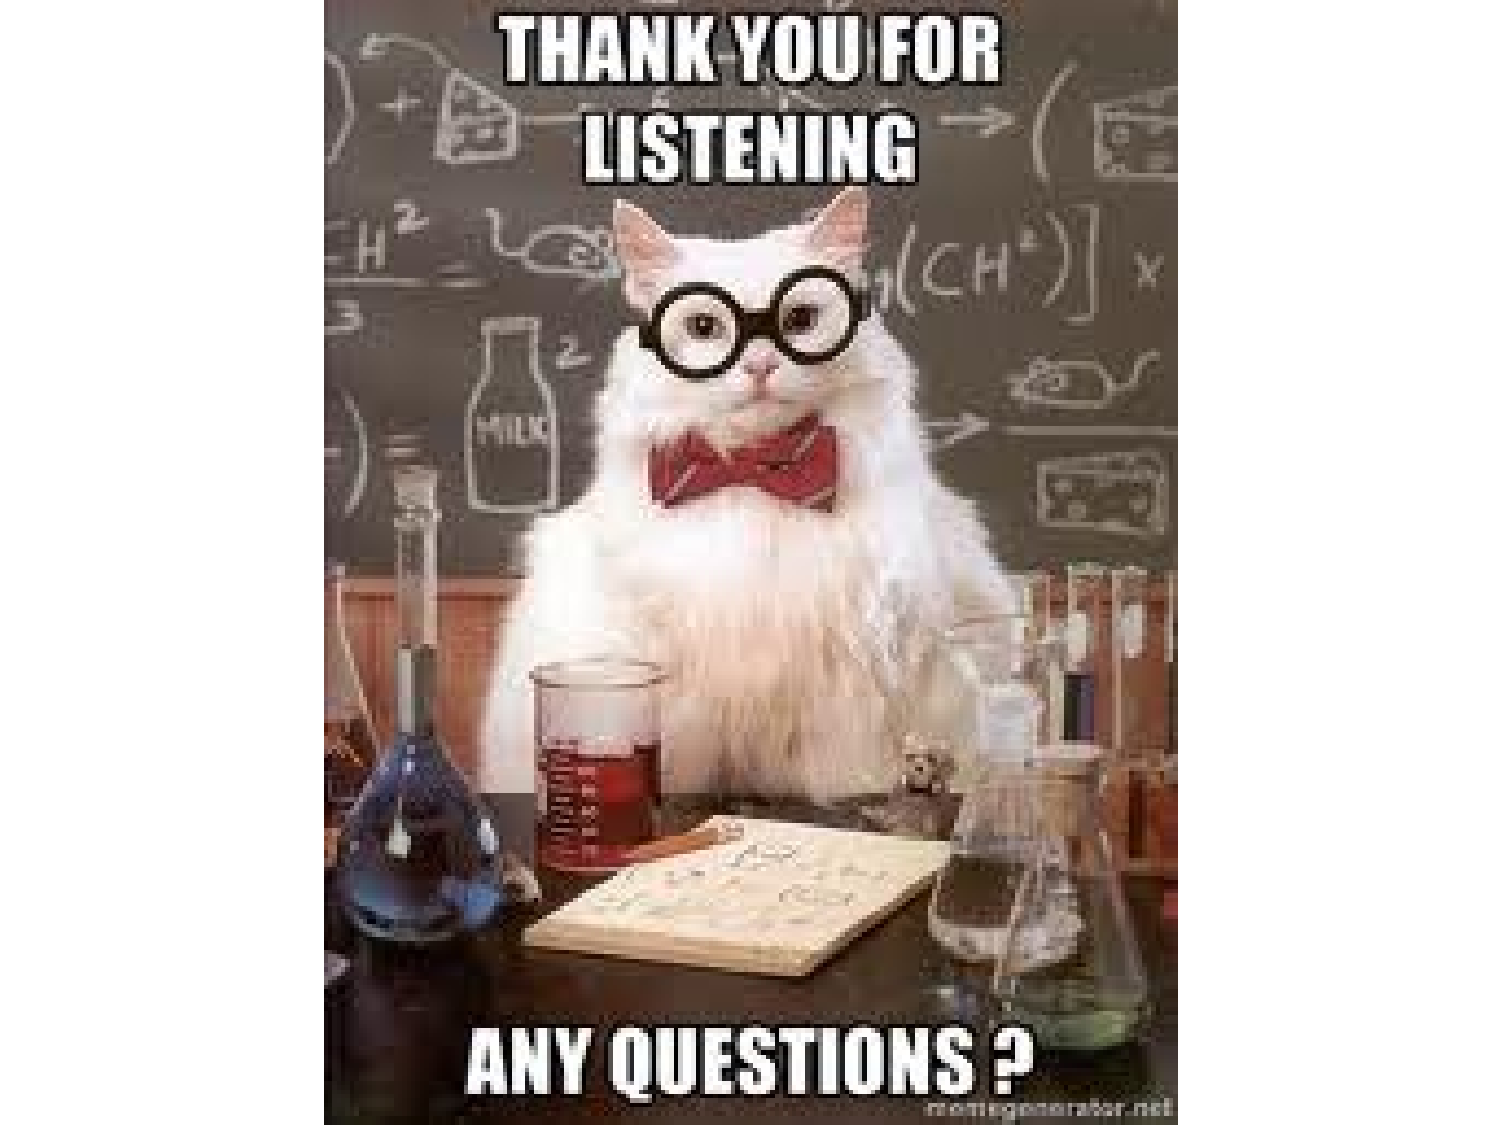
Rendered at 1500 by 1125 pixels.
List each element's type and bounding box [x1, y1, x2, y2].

picture [324, 0, 1178, 1125]
